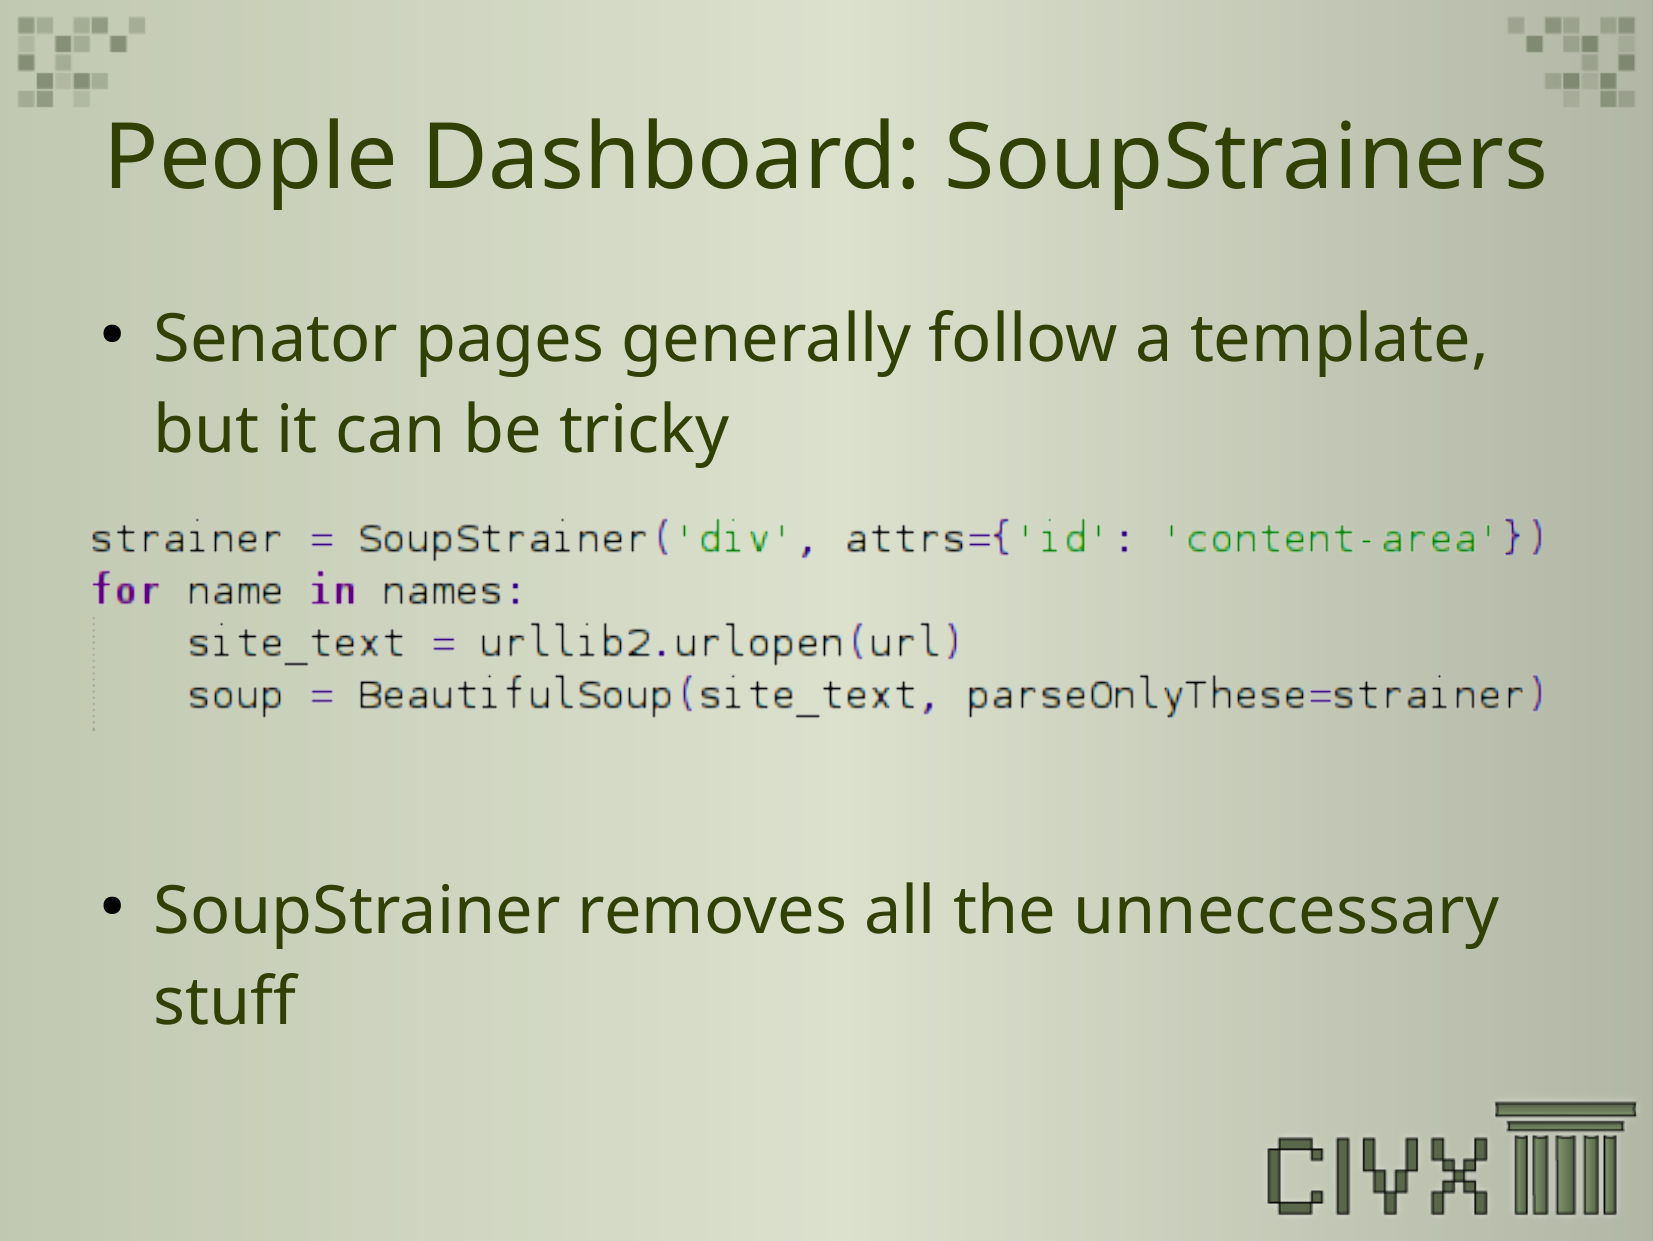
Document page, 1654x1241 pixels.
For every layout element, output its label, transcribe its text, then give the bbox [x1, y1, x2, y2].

title People Dashboard: SoupStrainers [82, 45, 1571, 261]
list Senator pages generally follow a template, but it can be tricky SoupStrainer removes all the unneccessary stuff [82, 731, 1571, 1094]
list Senator pages generally follow a template, but it can be tricky SoupStrainer removes all the unneccessary stuff [82, 290, 1571, 495]
picture [0, 0, 1654, 1241]
